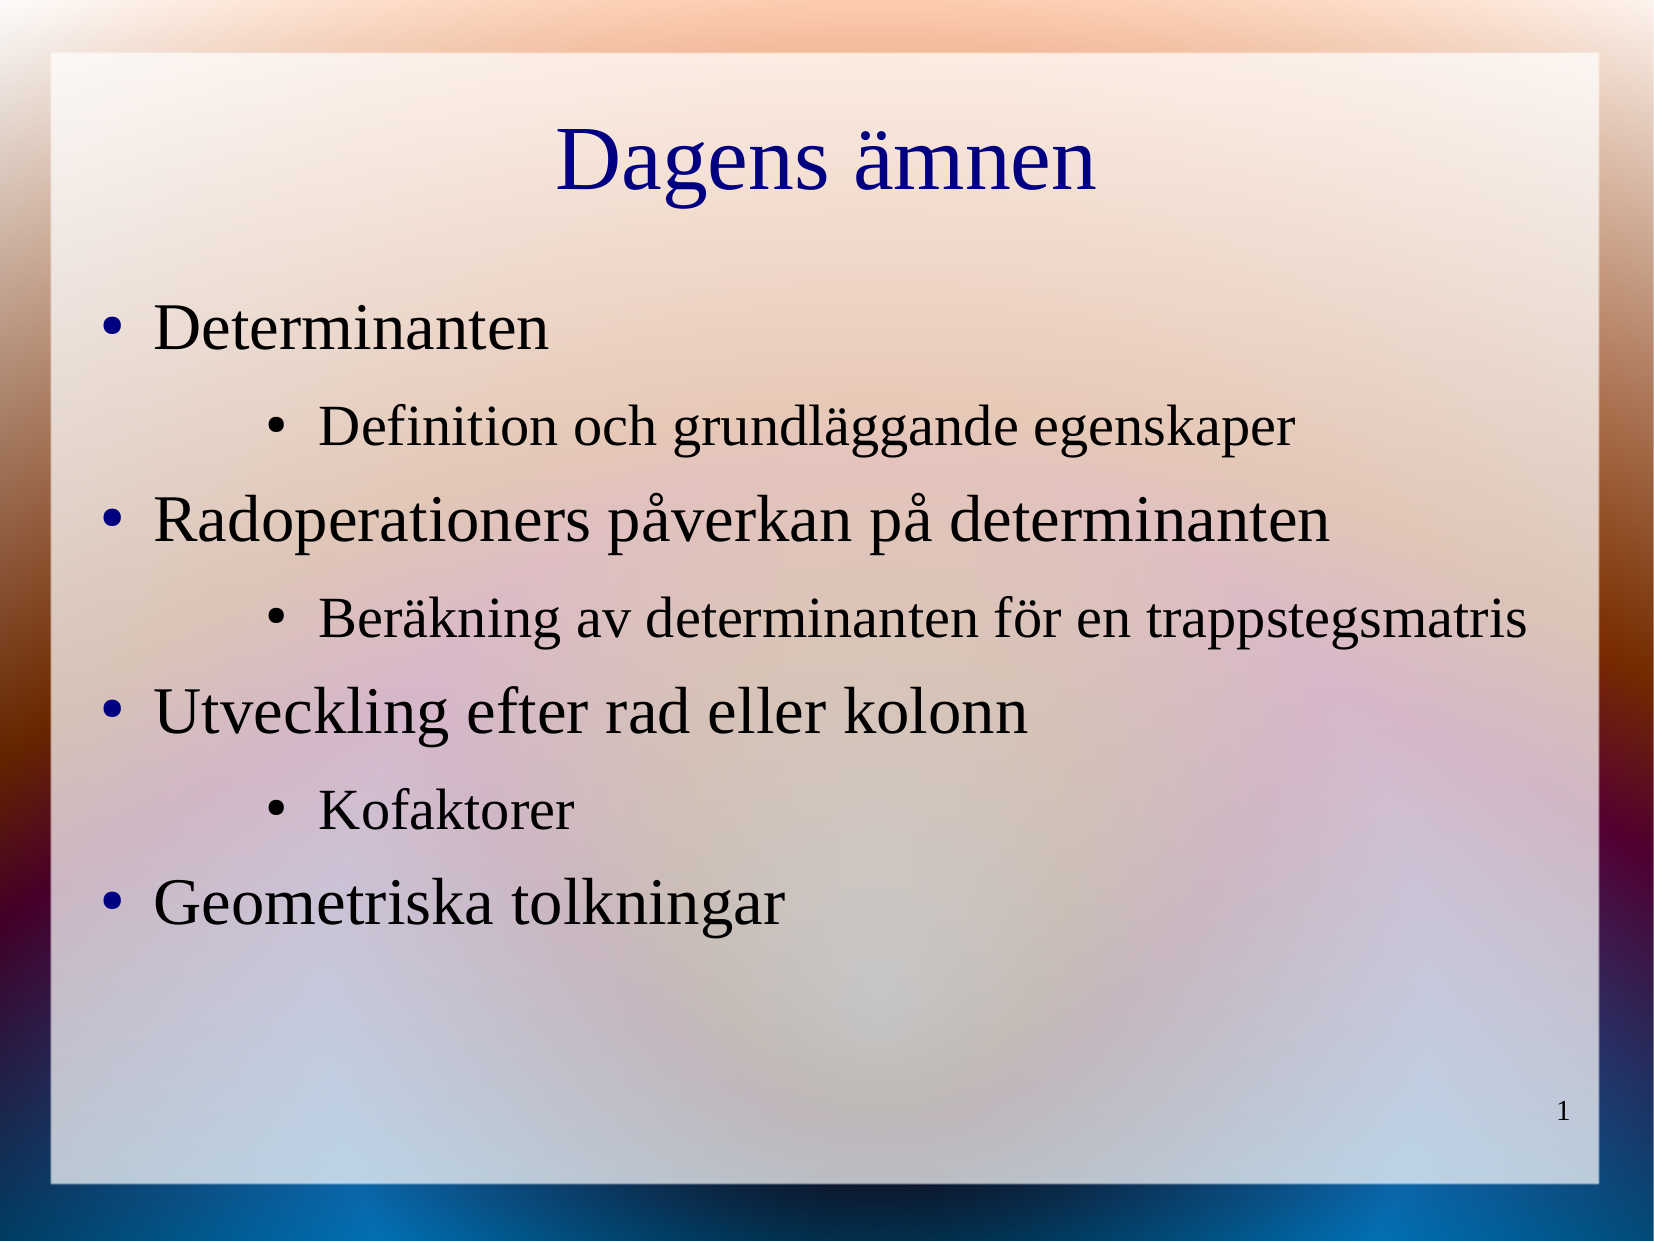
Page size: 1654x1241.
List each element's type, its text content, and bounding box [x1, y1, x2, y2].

list Determinanten Definition och grundläggande egenskaper Radoperationers påverkan på determinanten Beräkning av determinanten för en trappstegsmatris Utveckling efter rad eller kolonn Kofaktorer Geometriska tolkningar [82, 290, 1571, 1094]
title Dagens ämnen [82, 62, 1571, 256]
picture [0, 0, 1654, 1241]
